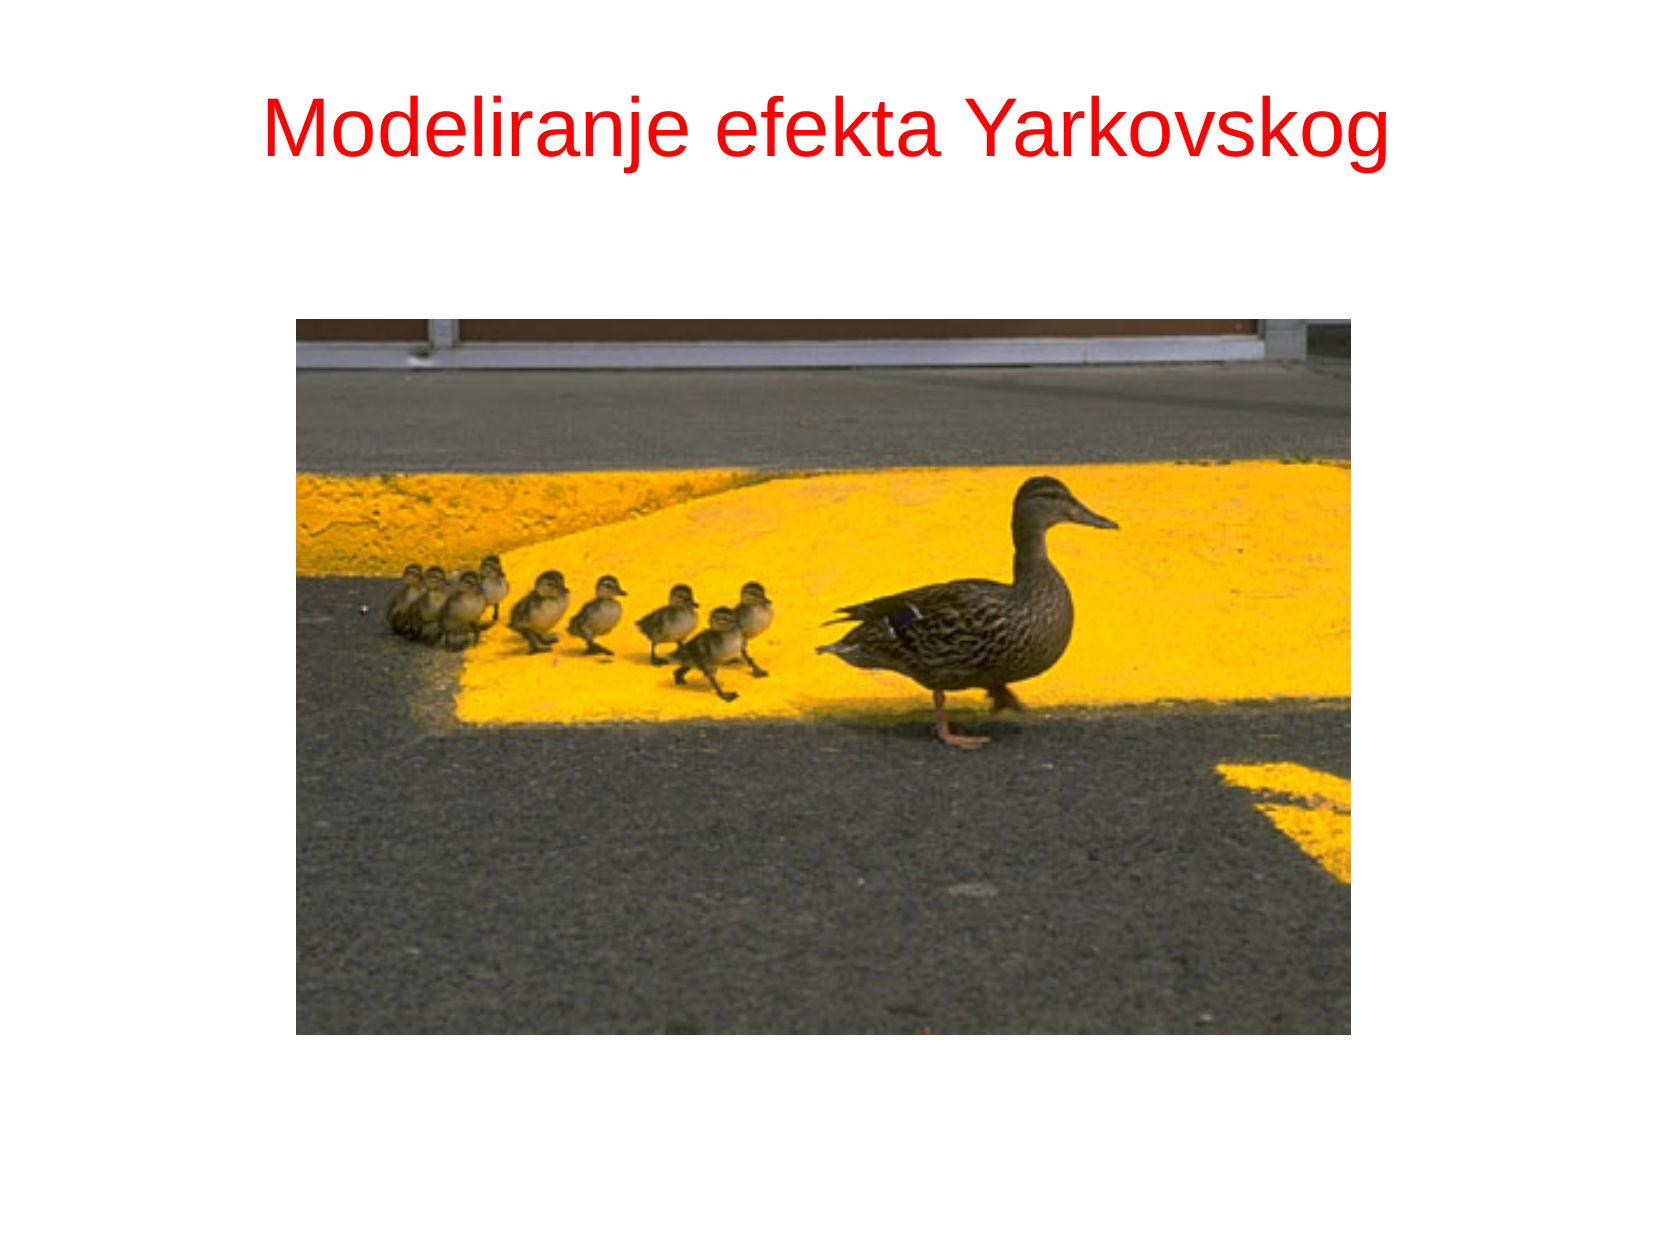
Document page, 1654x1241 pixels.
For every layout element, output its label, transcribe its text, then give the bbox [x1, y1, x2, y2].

title Modeliranje efekta Yarkovskog [124, 49, 1531, 211]
picture [296, 319, 1351, 1036]
